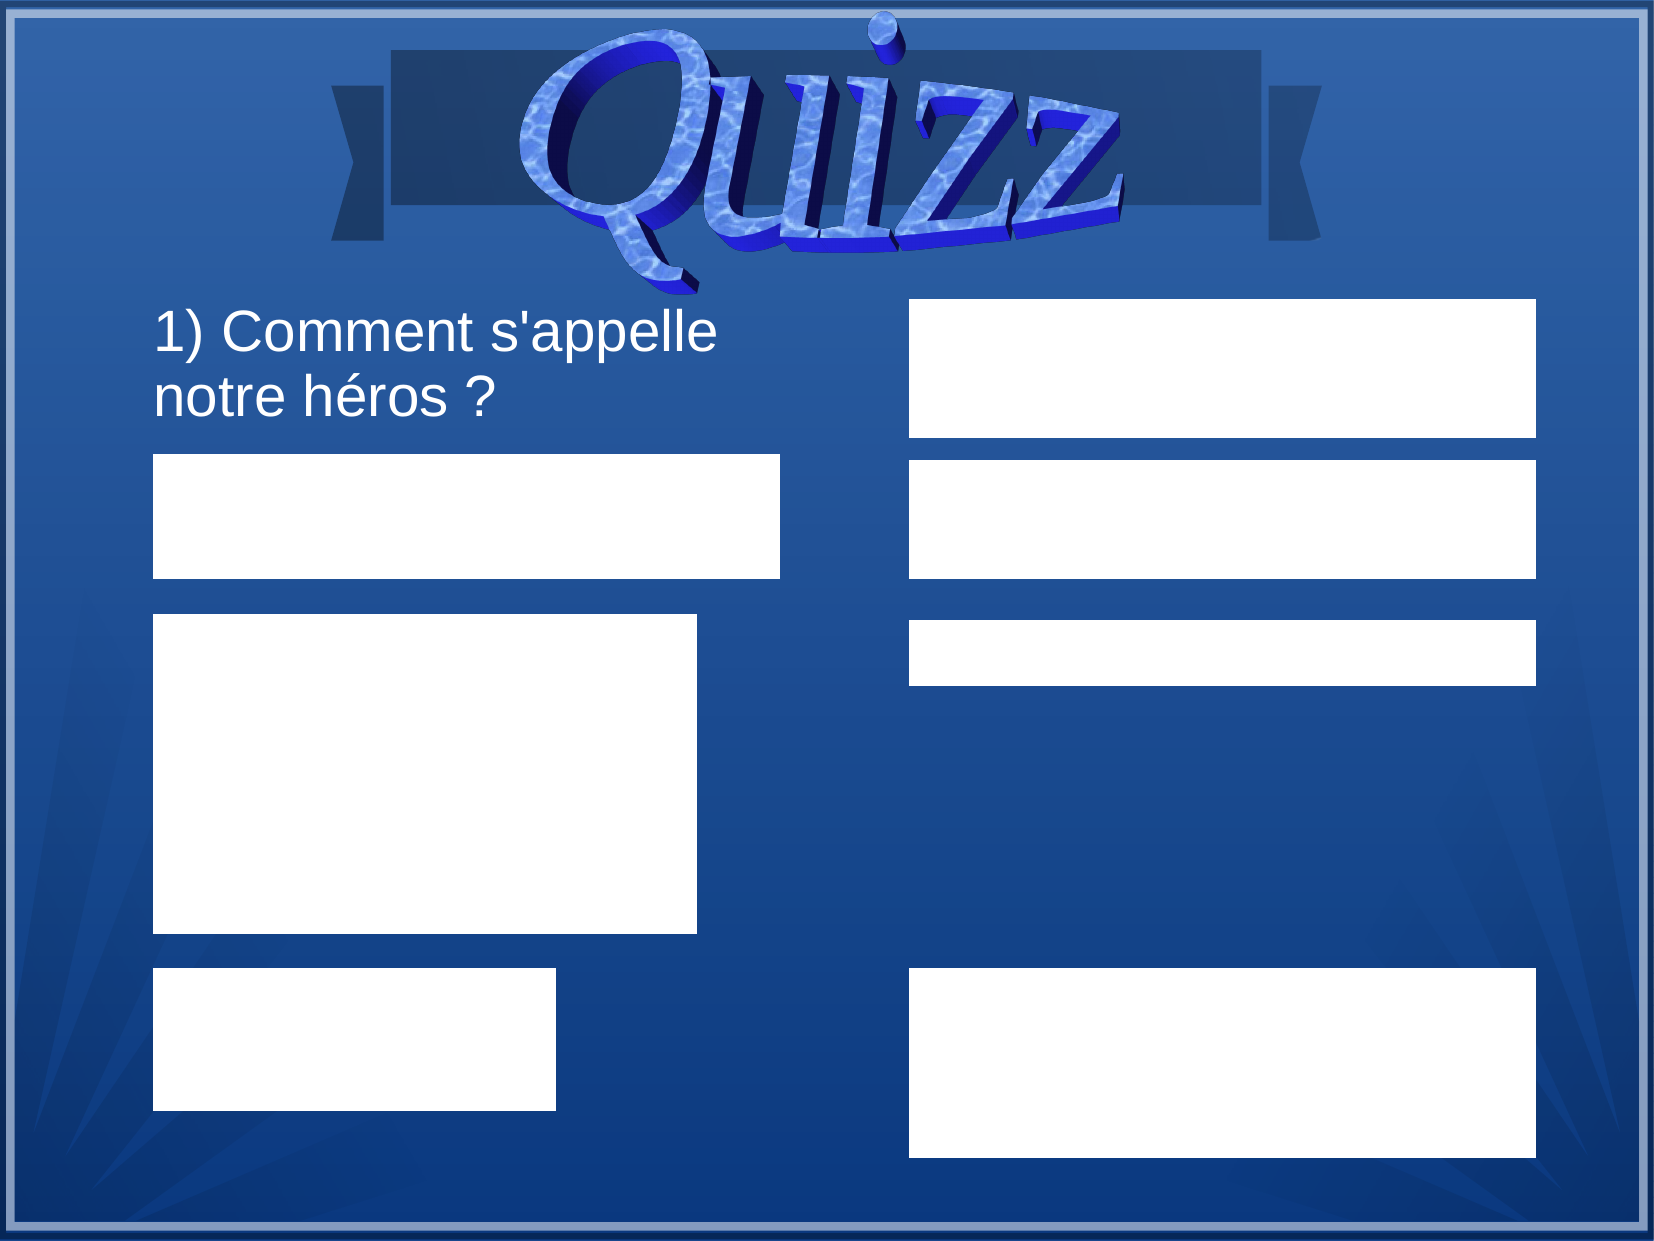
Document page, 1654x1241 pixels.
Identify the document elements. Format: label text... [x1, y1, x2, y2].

text_box [909, 968, 1536, 1158]
text_box [153, 614, 697, 934]
text_box [153, 454, 780, 579]
text_box [909, 620, 1536, 686]
list 1) Notre héro s'appelle Marcus Atilius Régulus. 2) Il fut élu consul en -256. 3) C'était une gravure. 4) Sa promesse était qu'il reviendrait en cas d'échec de sa mission. [845, 299, 1572, 1241]
text_box [909, 299, 1536, 438]
text_box [153, 968, 556, 1111]
text_box [909, 460, 1536, 579]
list 1) Comment s'appelle notre héros ? 2) En quelle année fut-il élu consul ? 3) L'ɶuvre de la troisième diapositive, était-ce une peinture, une gravure ou une enluminure ? 4) Quel était sa promesse ? [82, 299, 809, 1241]
